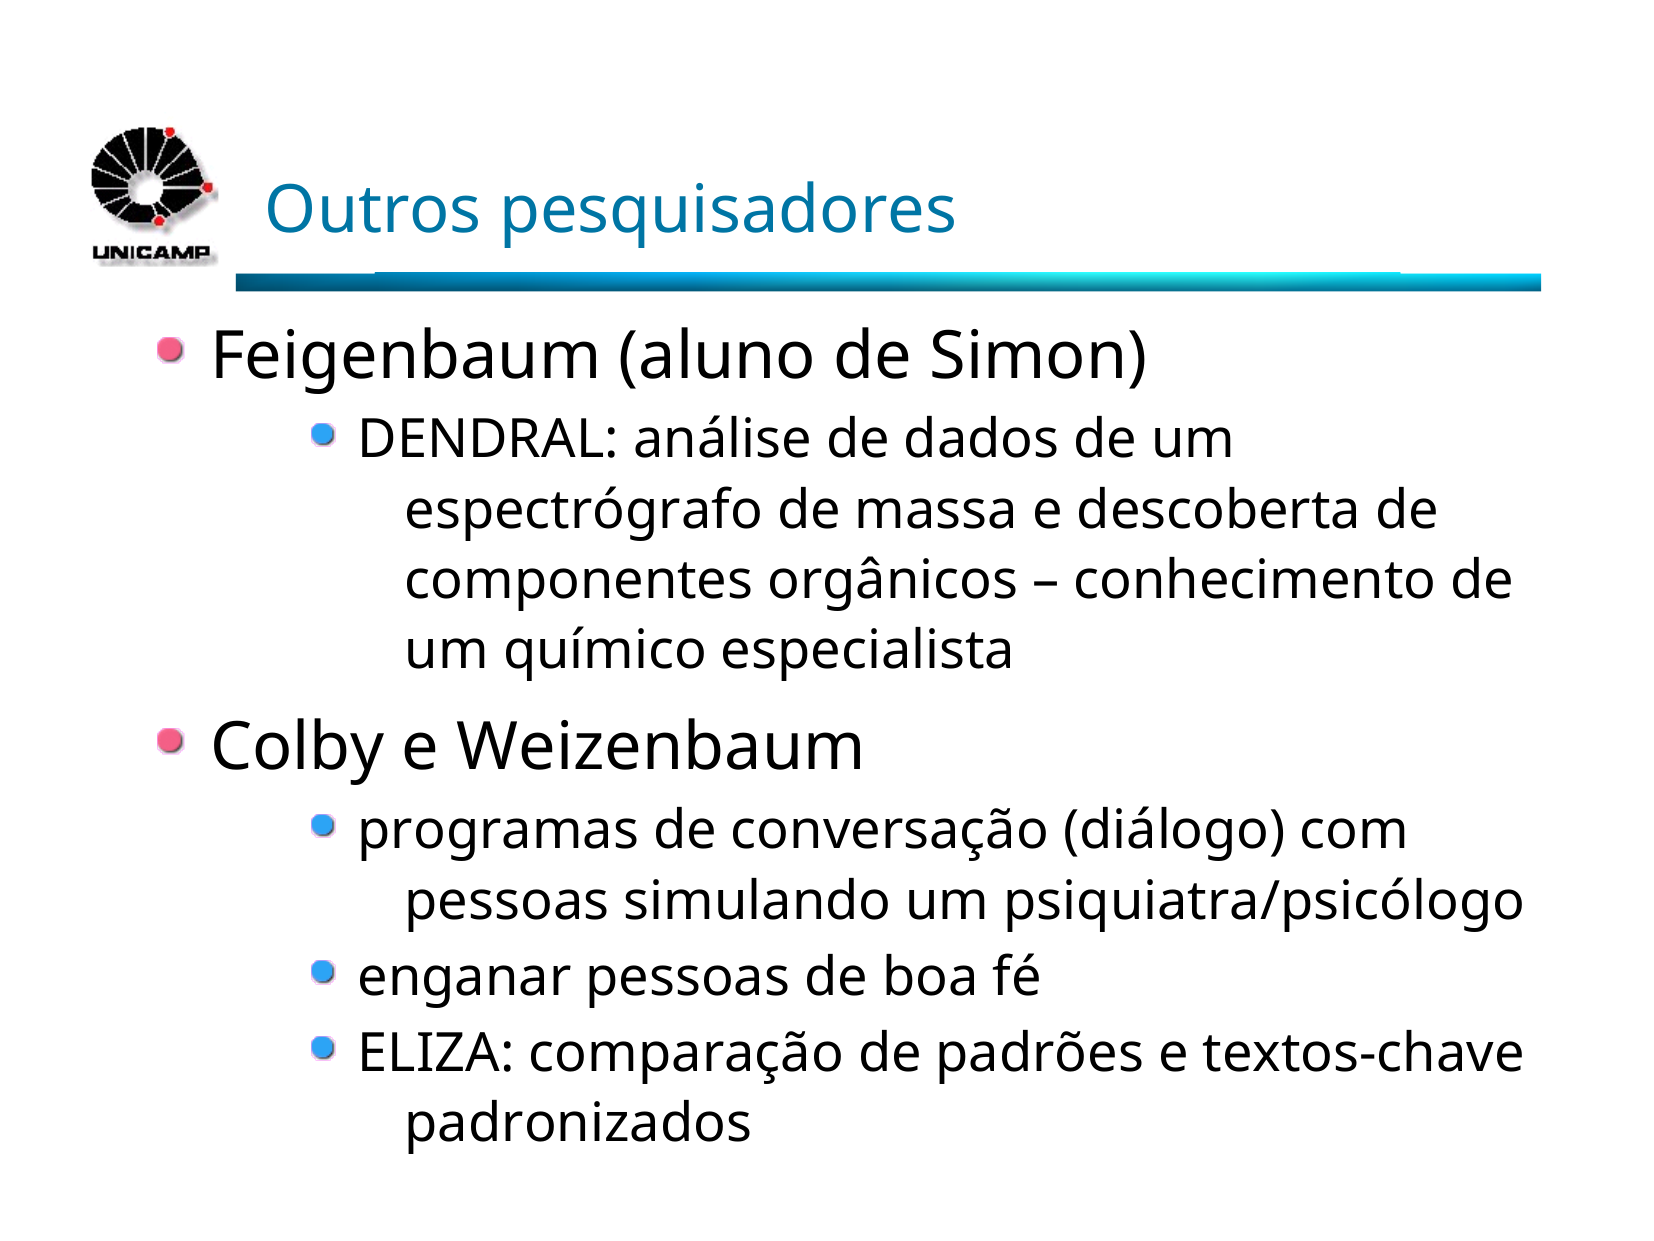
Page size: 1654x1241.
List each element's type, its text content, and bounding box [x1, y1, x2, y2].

list Feigenbaum (aluno de Simon) DENDRAL: análise de dados de um espectrógrafo de massa e descoberta de componentes orgânicos – conhecimento de um químico especialista Colby e Weizenbaum programas de conversação (diálogo) com pessoas simulando um psiquiatra/psicólogo enganar pessoas de boa fé ELIZA: comparação de padrões e textos-chave padronizados [121, 309, 1534, 1182]
title Outros pesquisadores [264, 42, 1534, 250]
picture [125, 272, 1654, 295]
